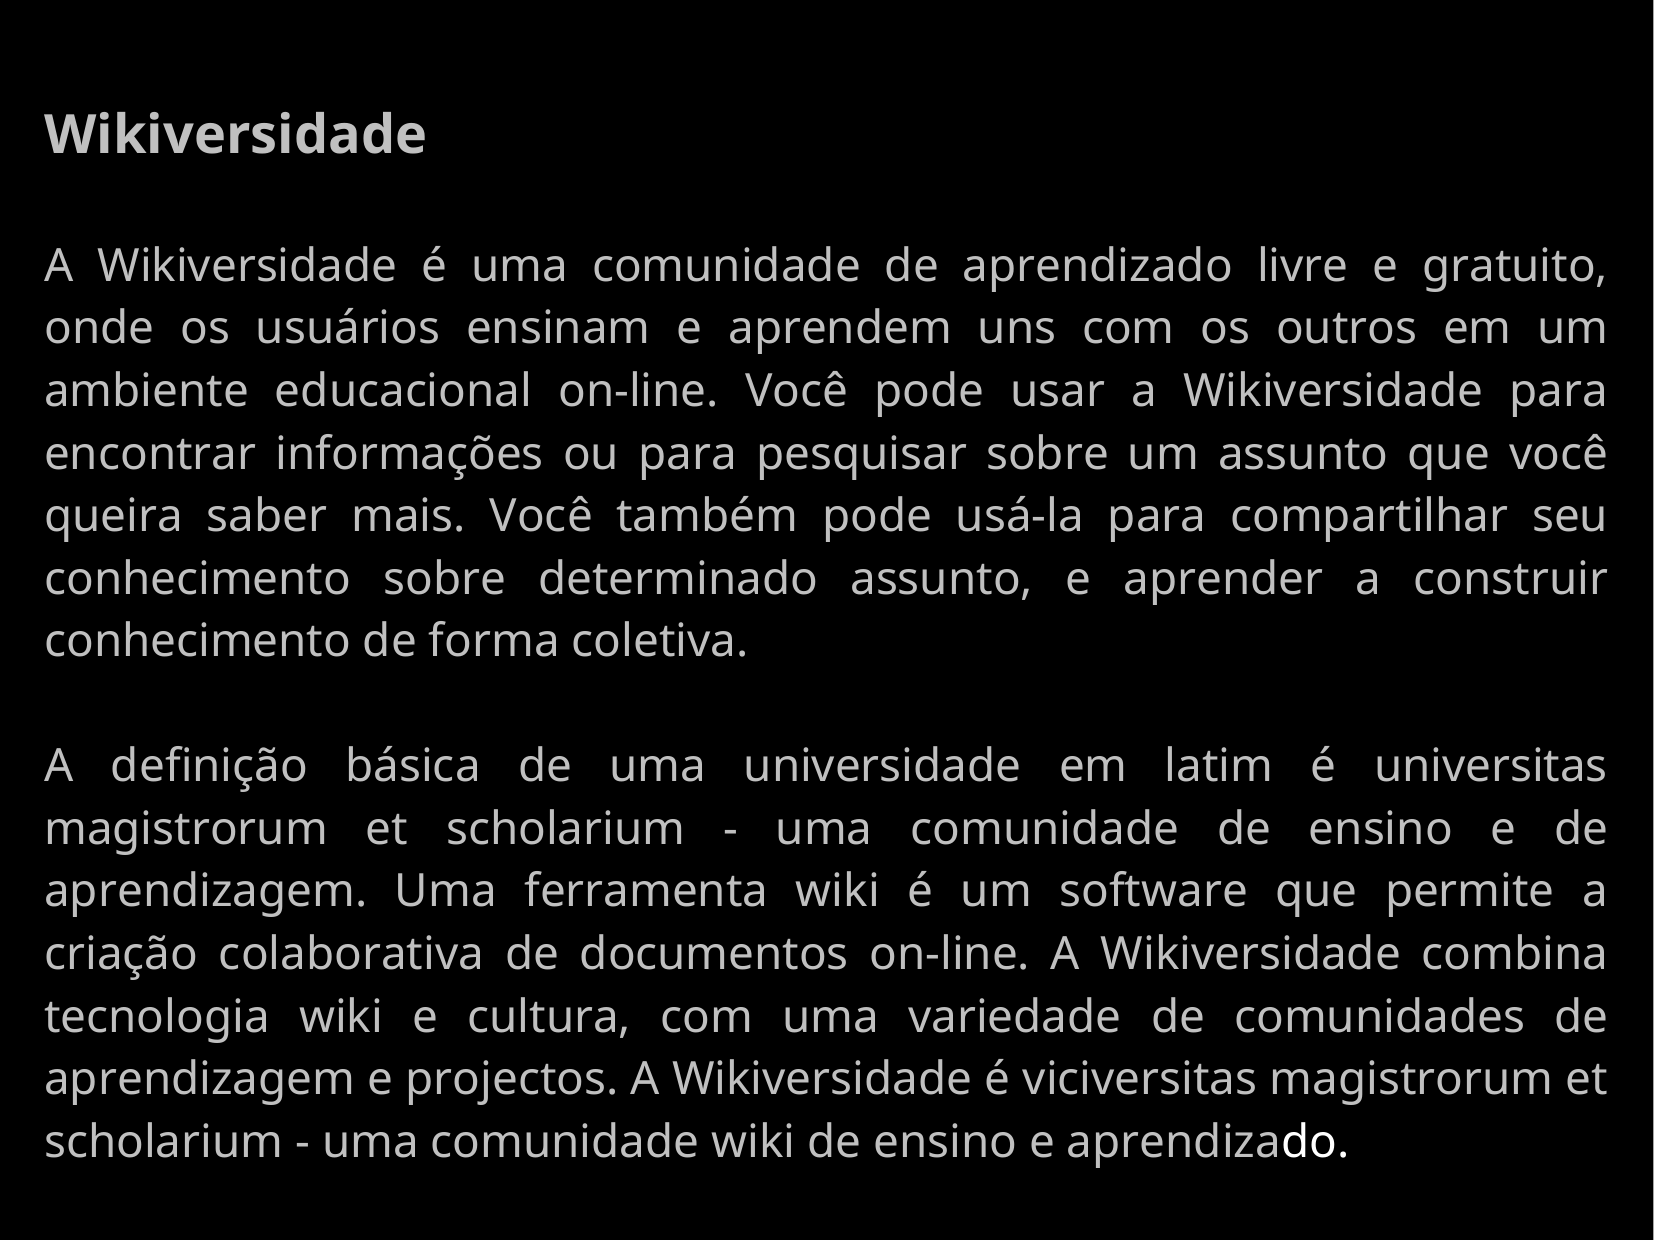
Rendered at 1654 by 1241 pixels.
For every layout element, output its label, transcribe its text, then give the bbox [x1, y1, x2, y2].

text_box Wikiversidade A Wikiversidade é uma comunidade de aprendizado livre e gratuito, onde os usuários ensinam e aprendem uns com os outros em um ambiente educacional on-line. Você pode usar a Wikiversidade para encontrar informações ou para pesquisar sobre um assunto que você queira saber mais. Você também pode usá-la para compartilhar seu conhecimento sobre determinado assunto, e aprender a construir conhecimento de forma coletiva. A definição básica de uma universidade em latim é universitas magistrorum et scholarium - uma comunidade de ensino e de aprendizagem. Uma ferramenta wiki é um software que permite a criação colaborativa de documentos on-line. A Wikiversidade combina tecnologia wiki e cultura, com uma variedade de comunidades de aprendizagem e projectos. A Wikiversidade é viciversitas magistrorum et scholarium - uma comunidade wiki de ensino e aprendizado. [29, 88, 1625, 1241]
